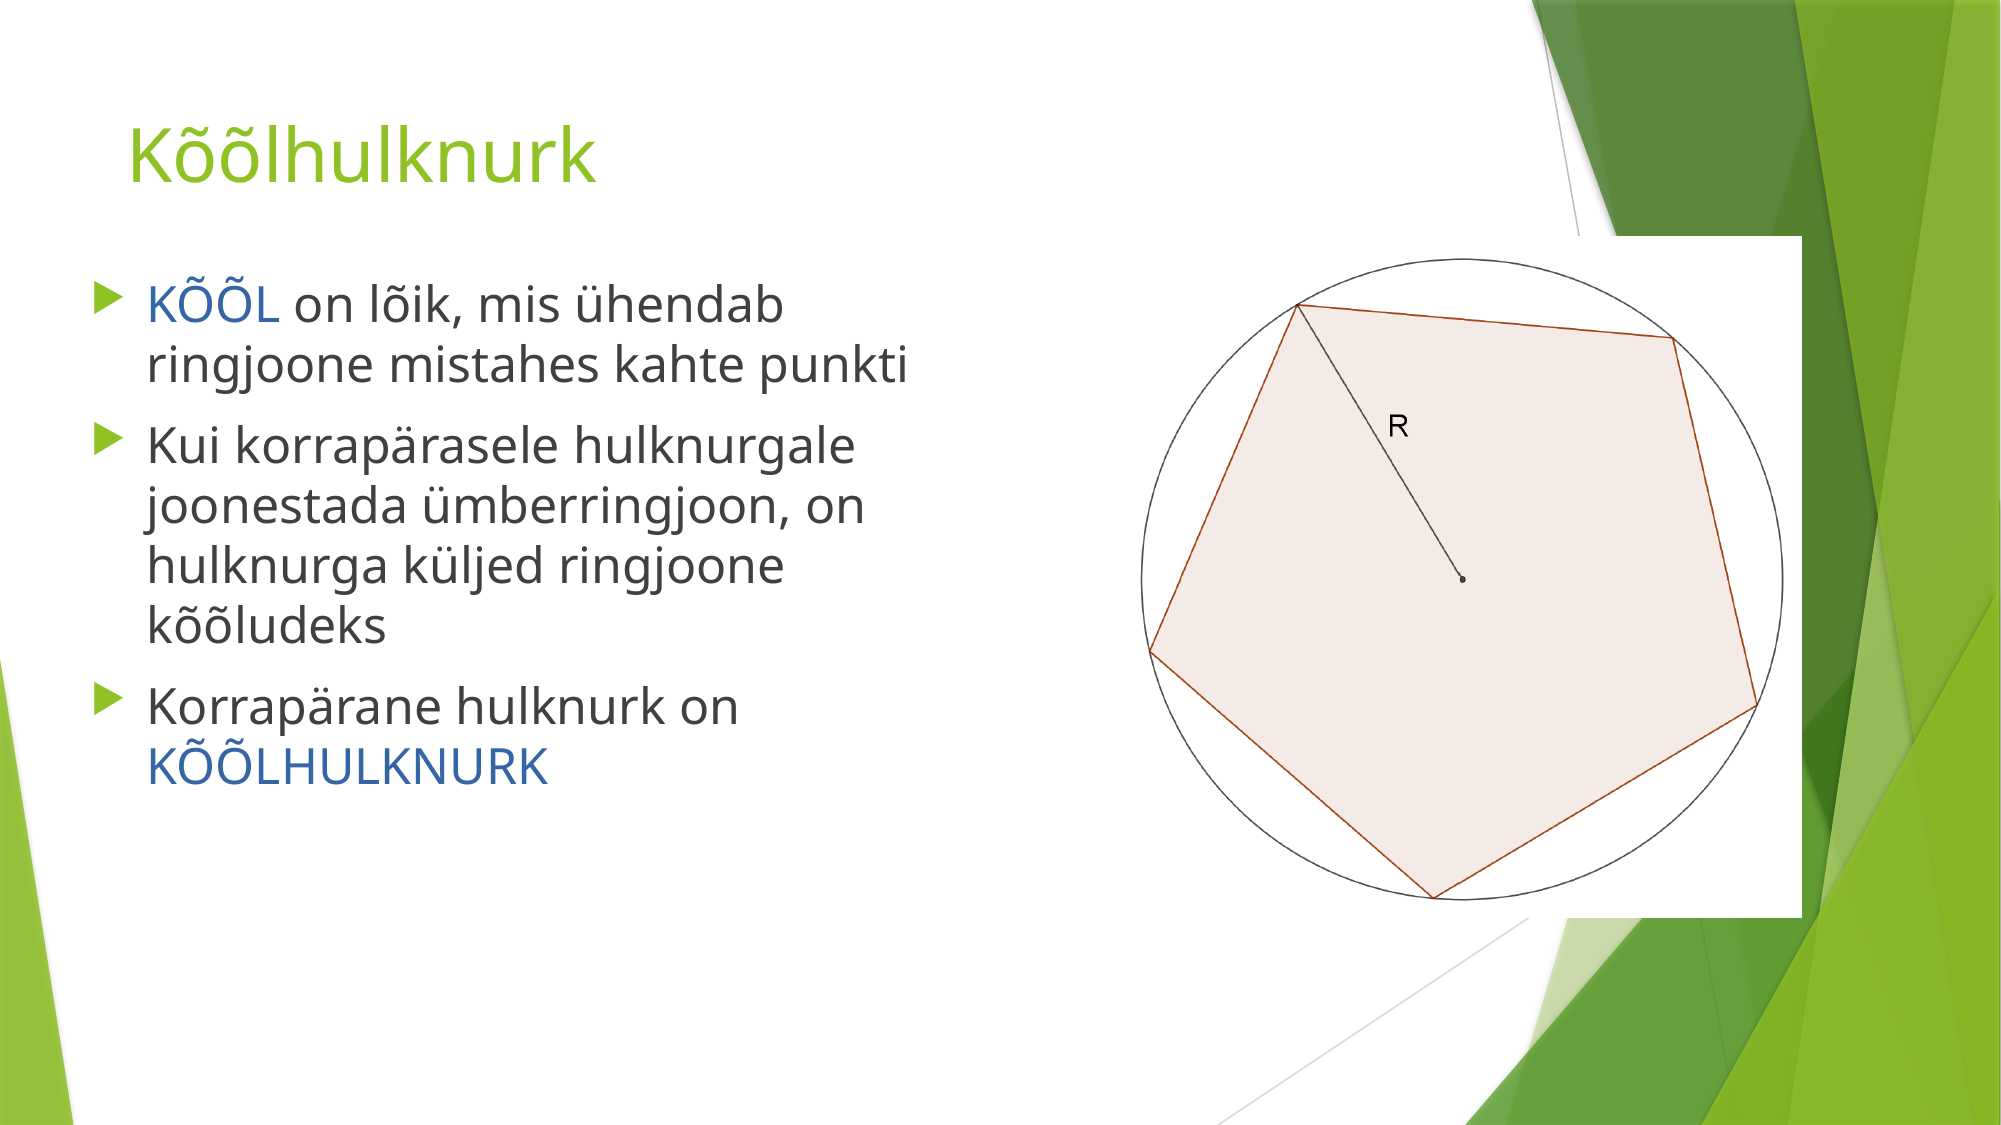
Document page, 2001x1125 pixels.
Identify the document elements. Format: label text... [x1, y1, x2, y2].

title Kõõlhulknurk [111, 99, 1522, 317]
picture [1113, 236, 1802, 918]
list KÕÕL on lõik, mis ühendab ringjoone mistahes kahte punkti Kui korrapärasele hulknurgale joonestada ümberringjoon, on hulknurga küljed ringjoone kõõludeks Korrapärane hulknurk on KÕÕLHULKNURK [75, 265, 929, 1072]
